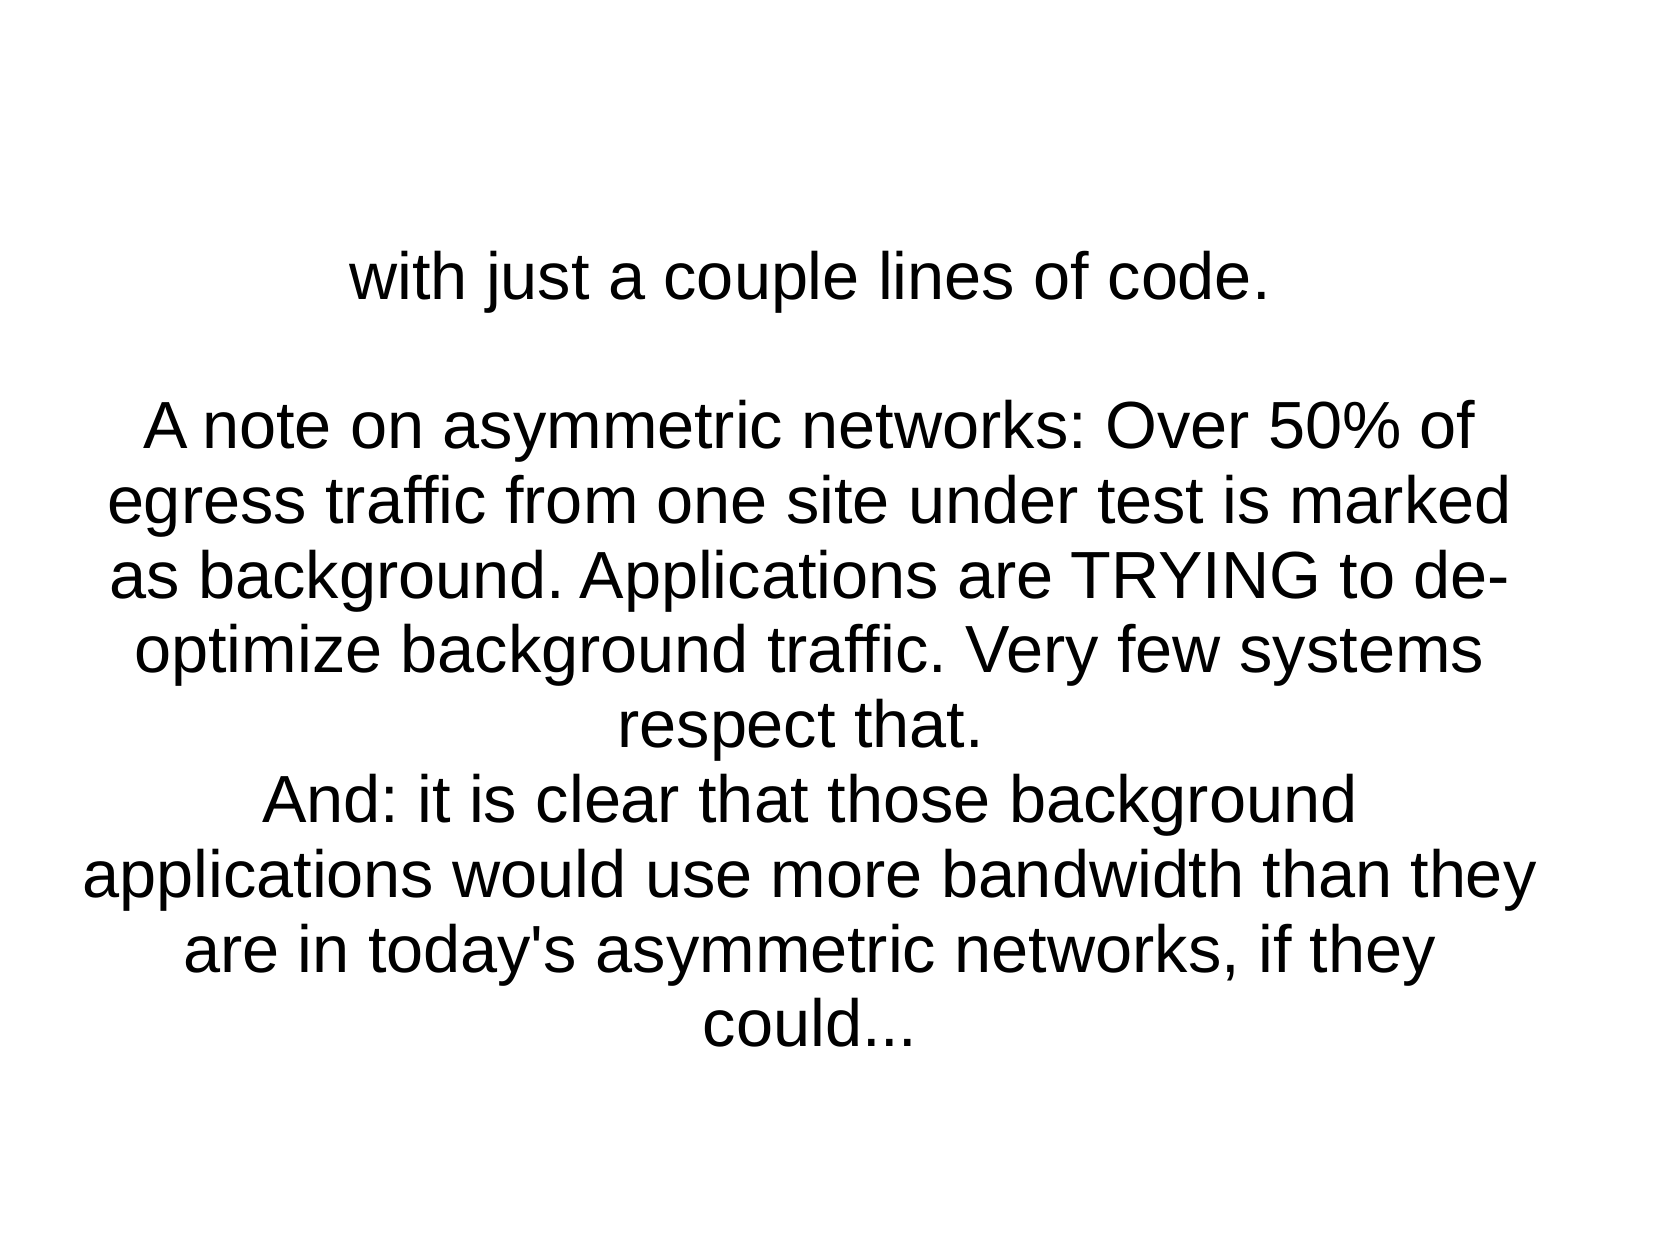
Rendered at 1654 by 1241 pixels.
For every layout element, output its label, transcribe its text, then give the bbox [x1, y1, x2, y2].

subtitle with just a couple lines of code. A note on asymmetric networks: Over 50% of egress traffic from one site under test is marked as background. Applications are TRYING to de-optimize background traffic. Very few systems respect that. And: it is clear that those background applications would use more bandwidth than they are in today's asymmetric networks, if they could... [82, 238, 1538, 1062]
